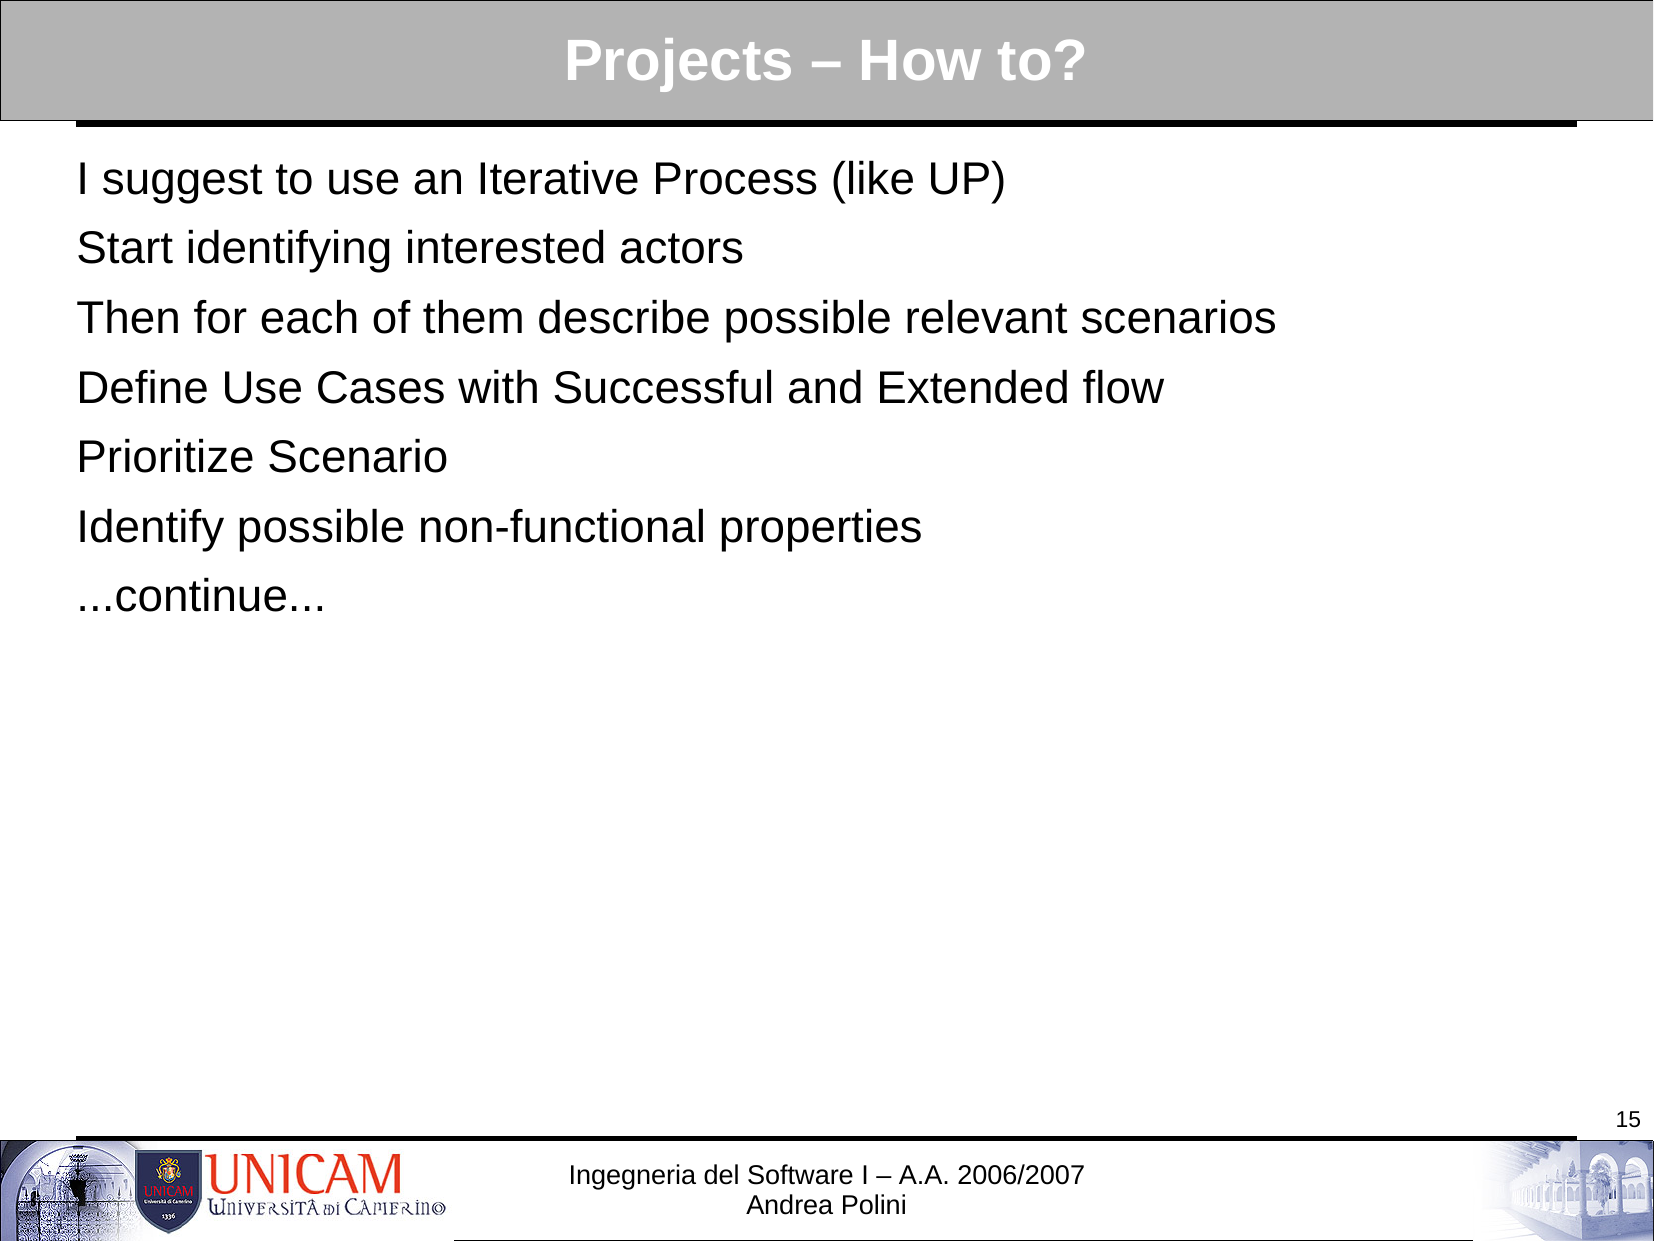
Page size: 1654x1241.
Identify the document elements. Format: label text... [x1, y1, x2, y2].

title Projects – How to? [0, 0, 1653, 121]
picture [0, 1141, 454, 1241]
picture [1473, 1141, 1654, 1241]
list I suggest to use an Iterative Process (like UP) Start identifying interested actors Then for each of them describe possible relevant scenarios Define Use Cases with Successful and Extended flow Prioritize Scenario Identify possible non-functional properties ...continue... [76, 152, 1577, 757]
